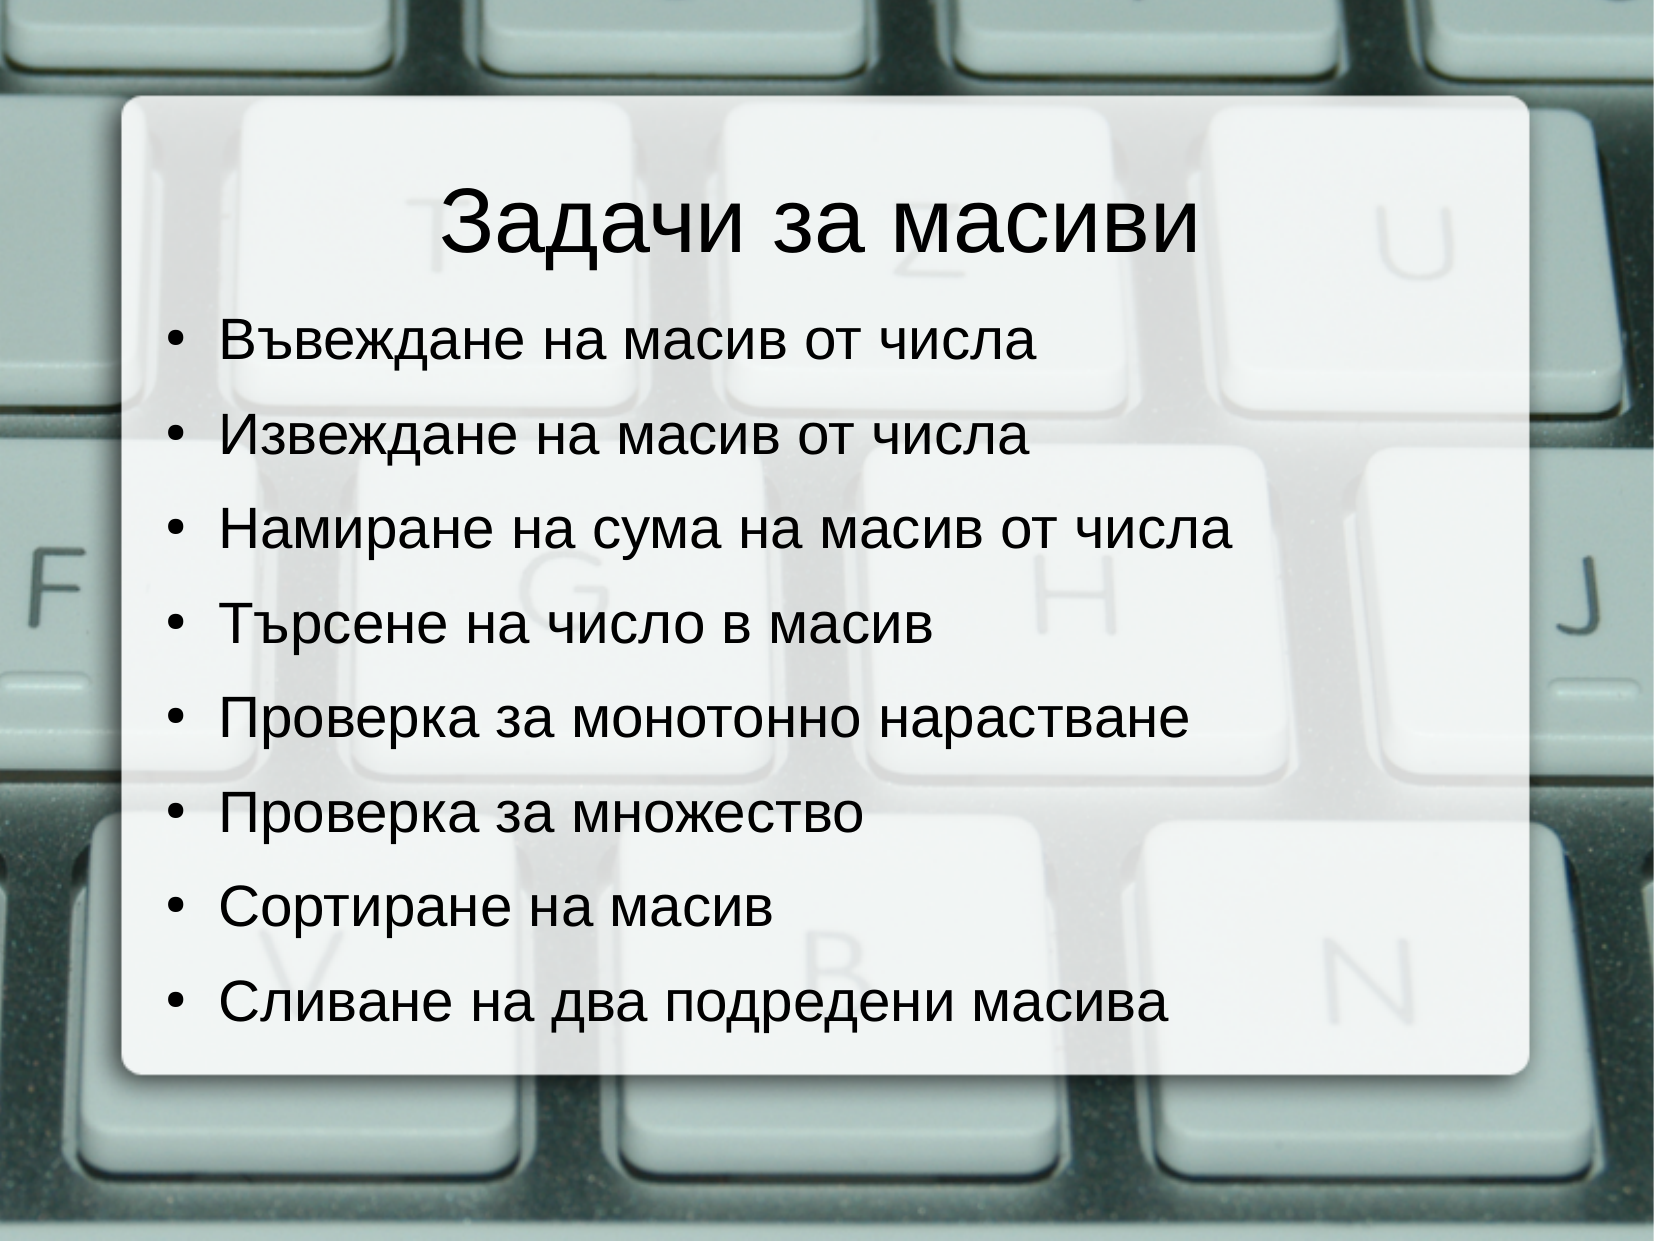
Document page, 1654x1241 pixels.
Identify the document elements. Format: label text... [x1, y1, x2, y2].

picture [0, 0, 1654, 1241]
list Въвеждане на масив от числа Извеждане на масив от числа Намиране на сума на масив от числа Търсене на число в масив Проверка за монотонно нарастване Проверка за множество Сортиране на масив Сливане на два подредени масива [147, 307, 1506, 1034]
title Задачи за масиви [135, 117, 1506, 325]
